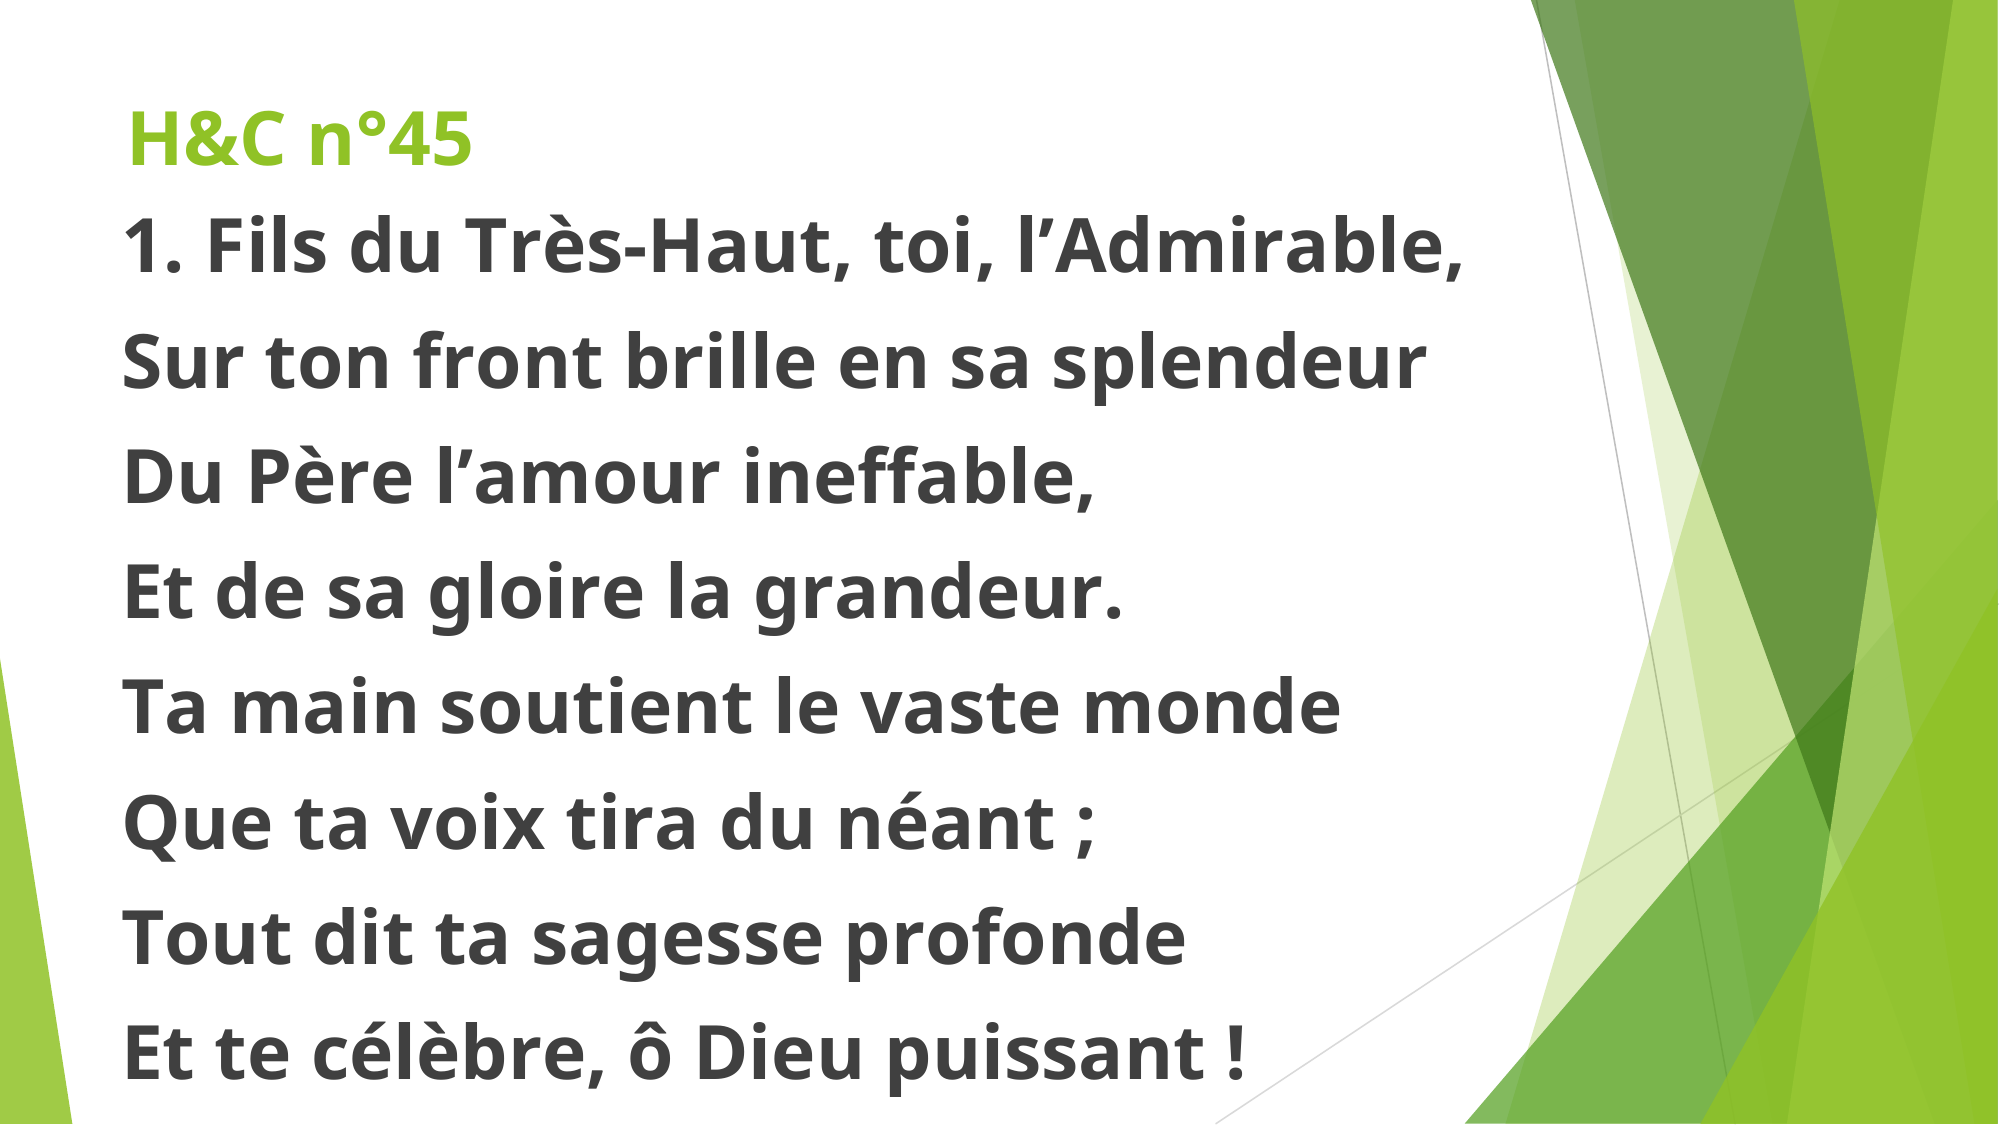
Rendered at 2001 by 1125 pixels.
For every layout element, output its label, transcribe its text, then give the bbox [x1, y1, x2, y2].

text_box 1. Fils du Très-Haut, toi, l’Admirable, Sur ton front brille en sa splendeur Du Père l’amour ineffable, Et de sa gloire la grandeur. Ta main soutient le vaste monde Que ta voix tira du néant ; Tout dit ta sagesse profonde Et te célèbre, ô Dieu puissant ! [106, 177, 1973, 1037]
text_box H&C n°45 [111, 82, 1522, 177]
